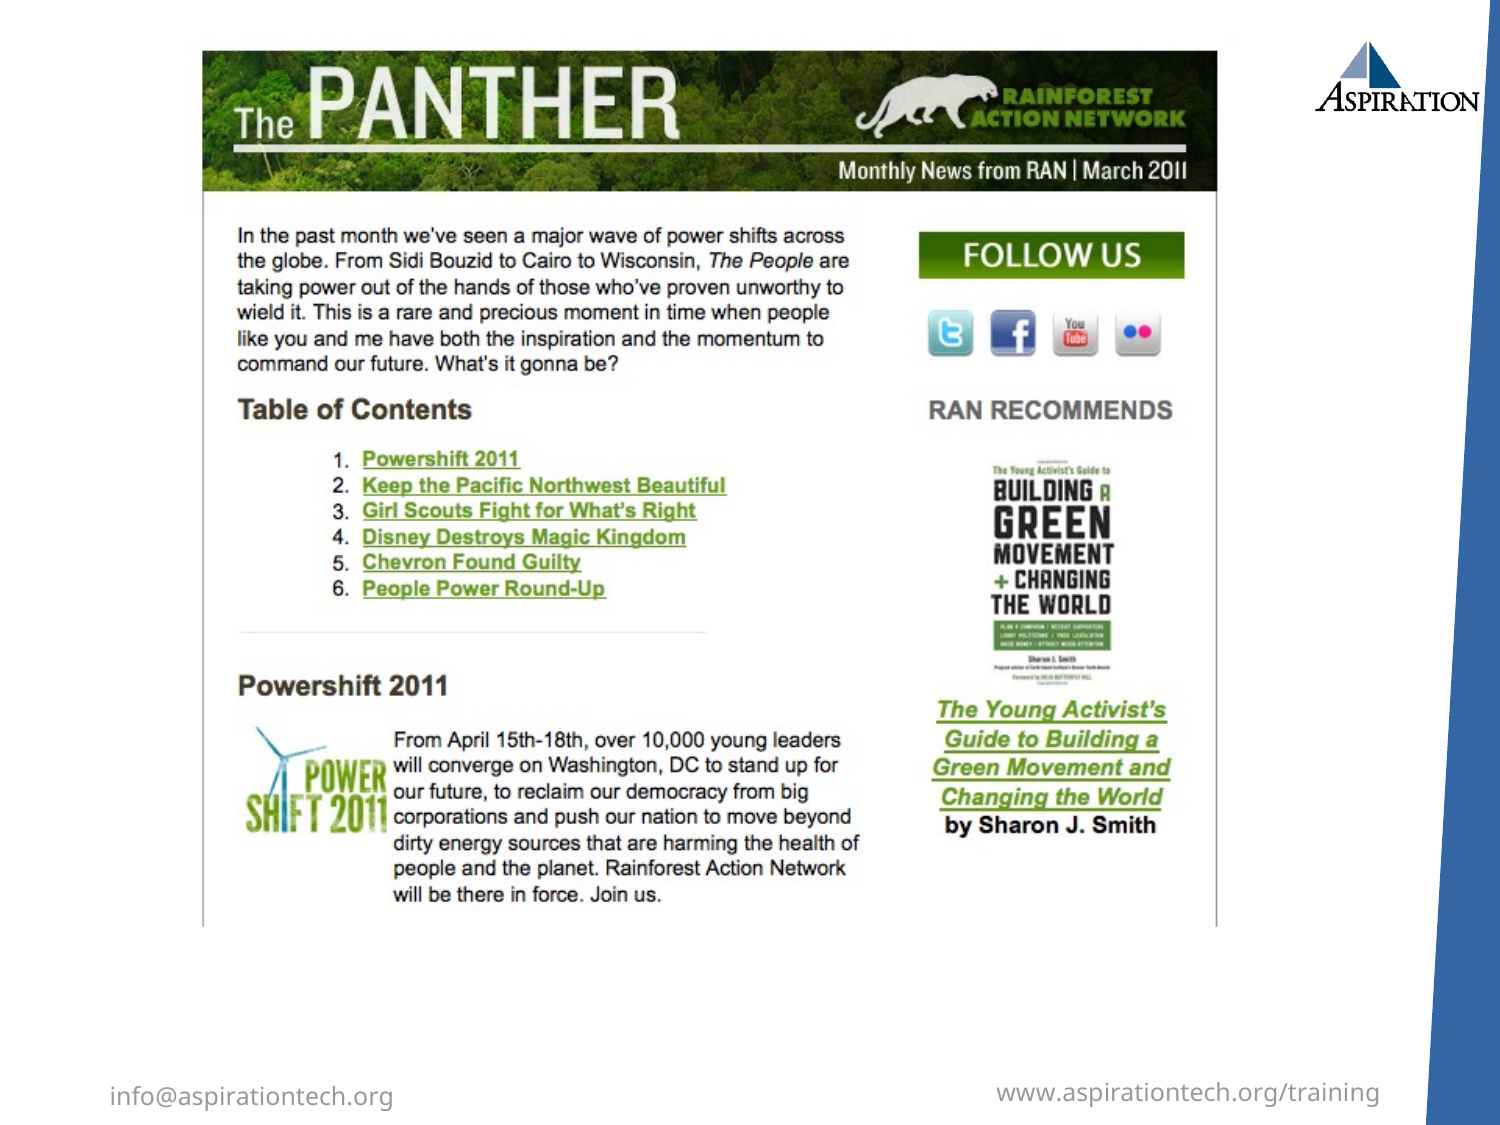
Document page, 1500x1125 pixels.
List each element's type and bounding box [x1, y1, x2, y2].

picture [187, 37, 1241, 927]
picture [1315, 41, 1480, 120]
